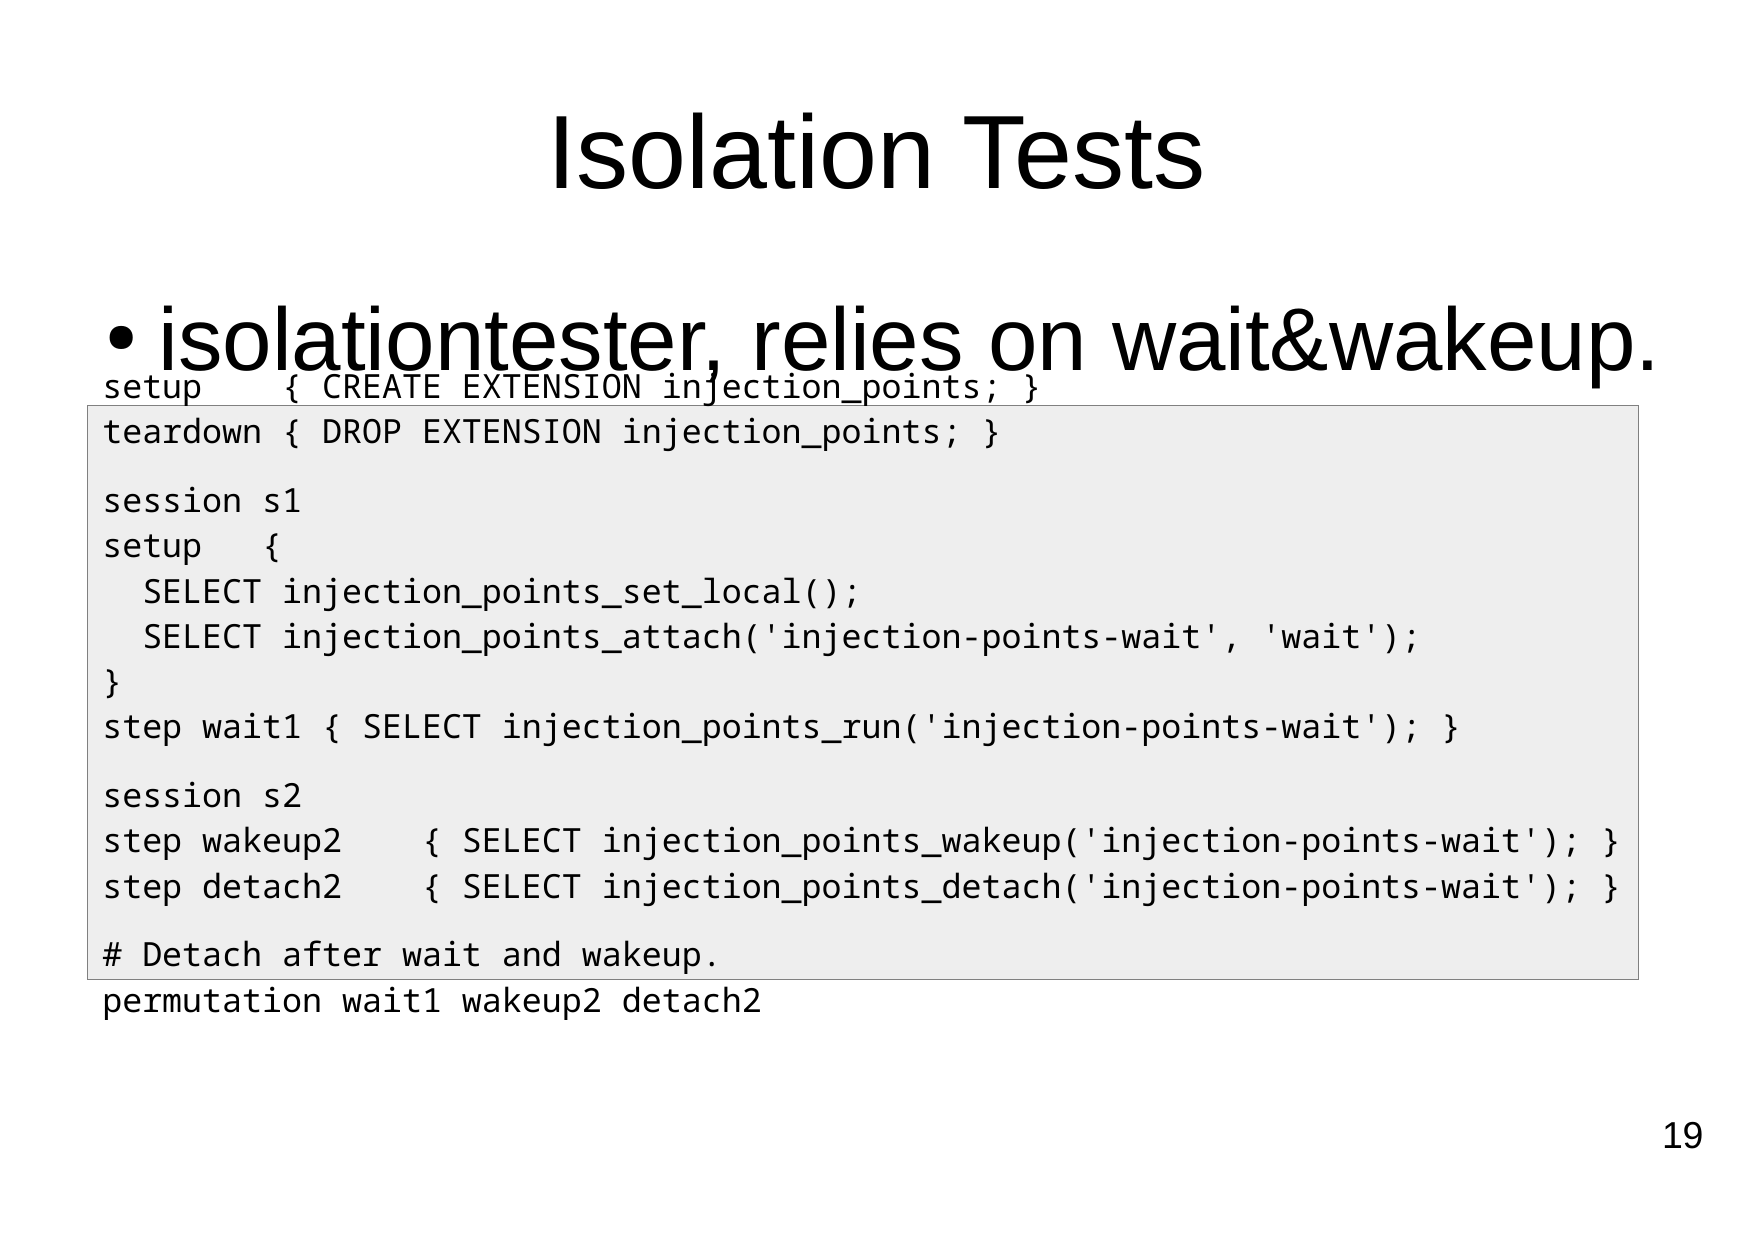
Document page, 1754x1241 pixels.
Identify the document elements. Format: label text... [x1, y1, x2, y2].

list isolationtester, relies on wait&wakeup. [87, 290, 1667, 1010]
title Isolation Tests [87, 49, 1667, 257]
text_box <number> [1447, 1106, 1719, 1201]
text_box setup { CREATE EXTENSION injection_points; } teardown { DROP EXTENSION injection_points; } session s1 setup { SELECT injection_points_set_local(); SELECT injection_points_attach('injection-points-wait', 'wait'); } step wait1 { SELECT injection_points_run('injection-points-wait'); } session s2 step wakeup2 { SELECT injection_points_wakeup('injection-points-wait'); } step detach2 { SELECT injection_points_detach('injection-points-wait'); } # Detach after wait and wakeup. permutation wait1 wakeup2 detach2 [87, 405, 1639, 980]
